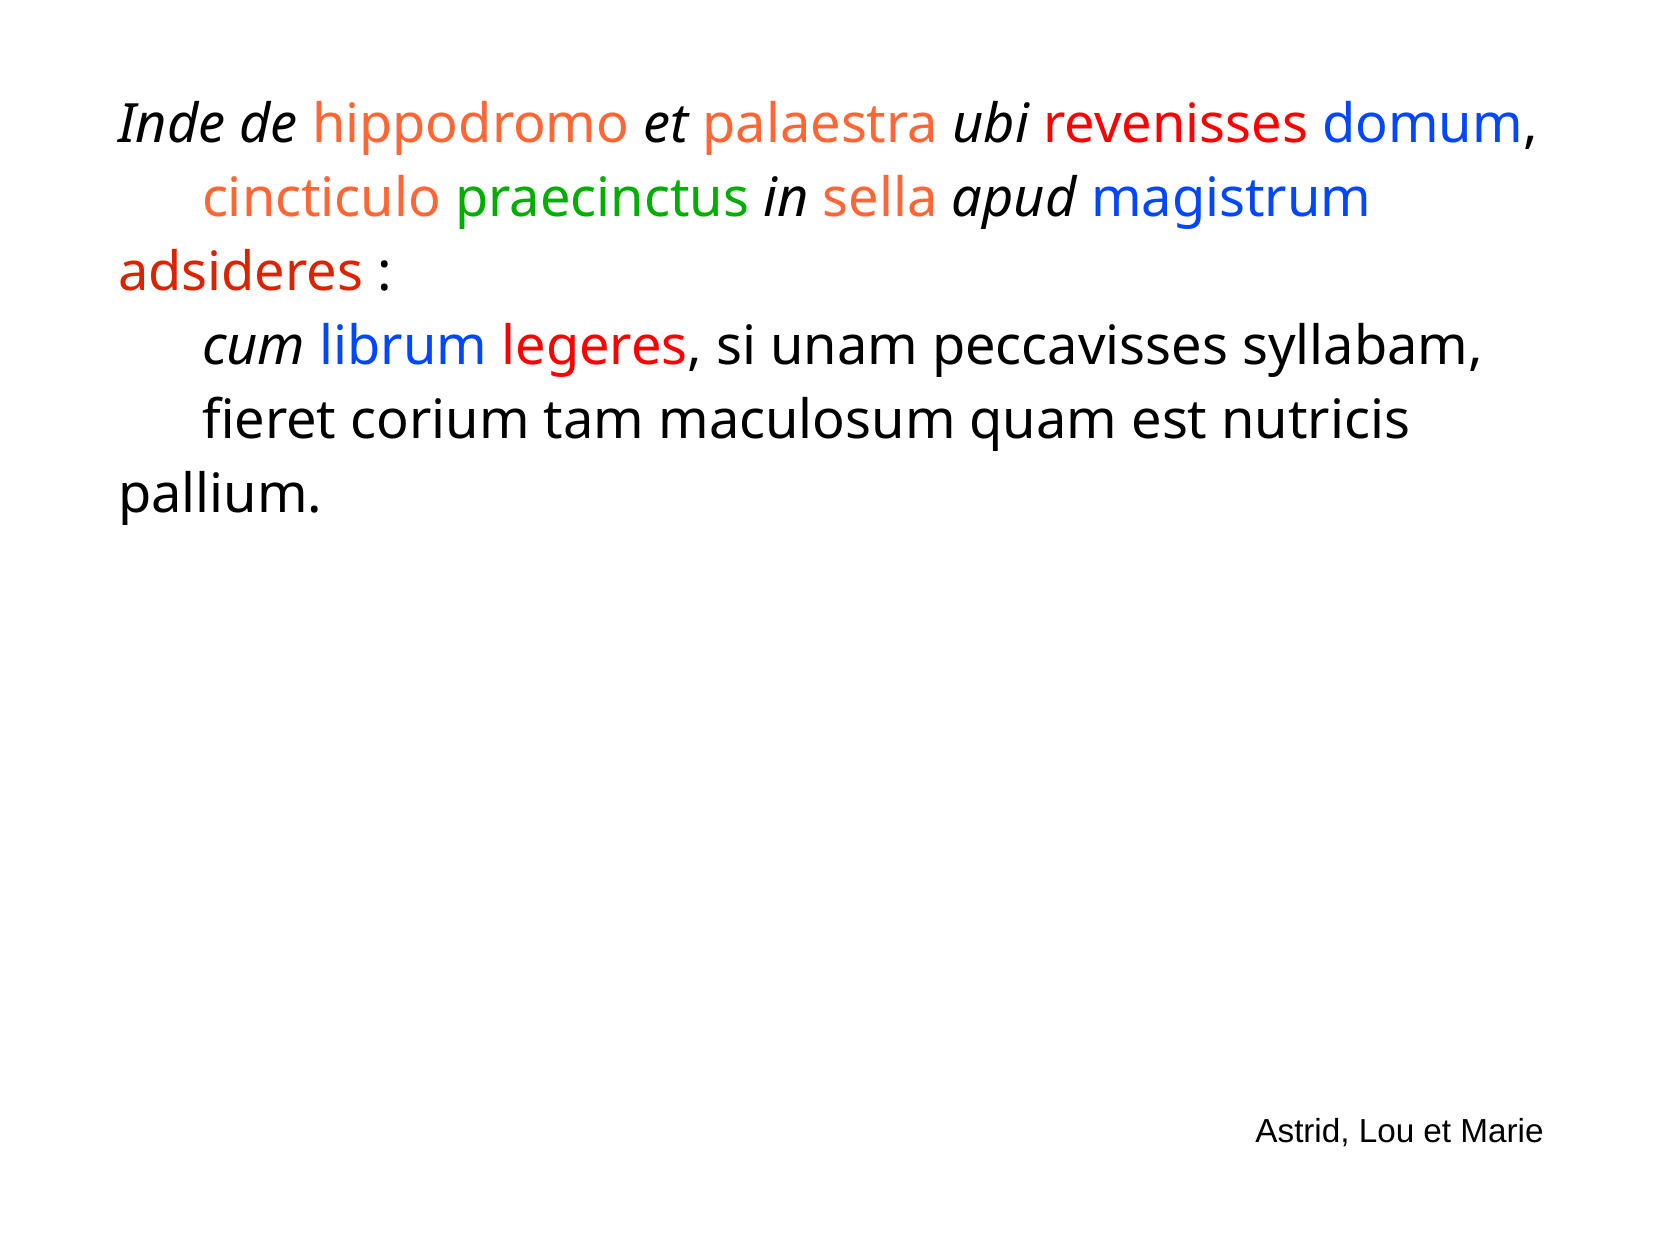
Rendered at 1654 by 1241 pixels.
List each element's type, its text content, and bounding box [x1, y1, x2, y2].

text_box Astrid, Lou et Marie [1240, 1105, 1560, 1158]
list Inde de hippodromo et palaestra ubi revenisses domum, cincticulo praecinctus in sella apud magistrum adsideres : cum librum legeres, si unam peccavisses syllabam, fieret corium tam maculosum quam est nutricis pallium. [118, 84, 1607, 1111]
